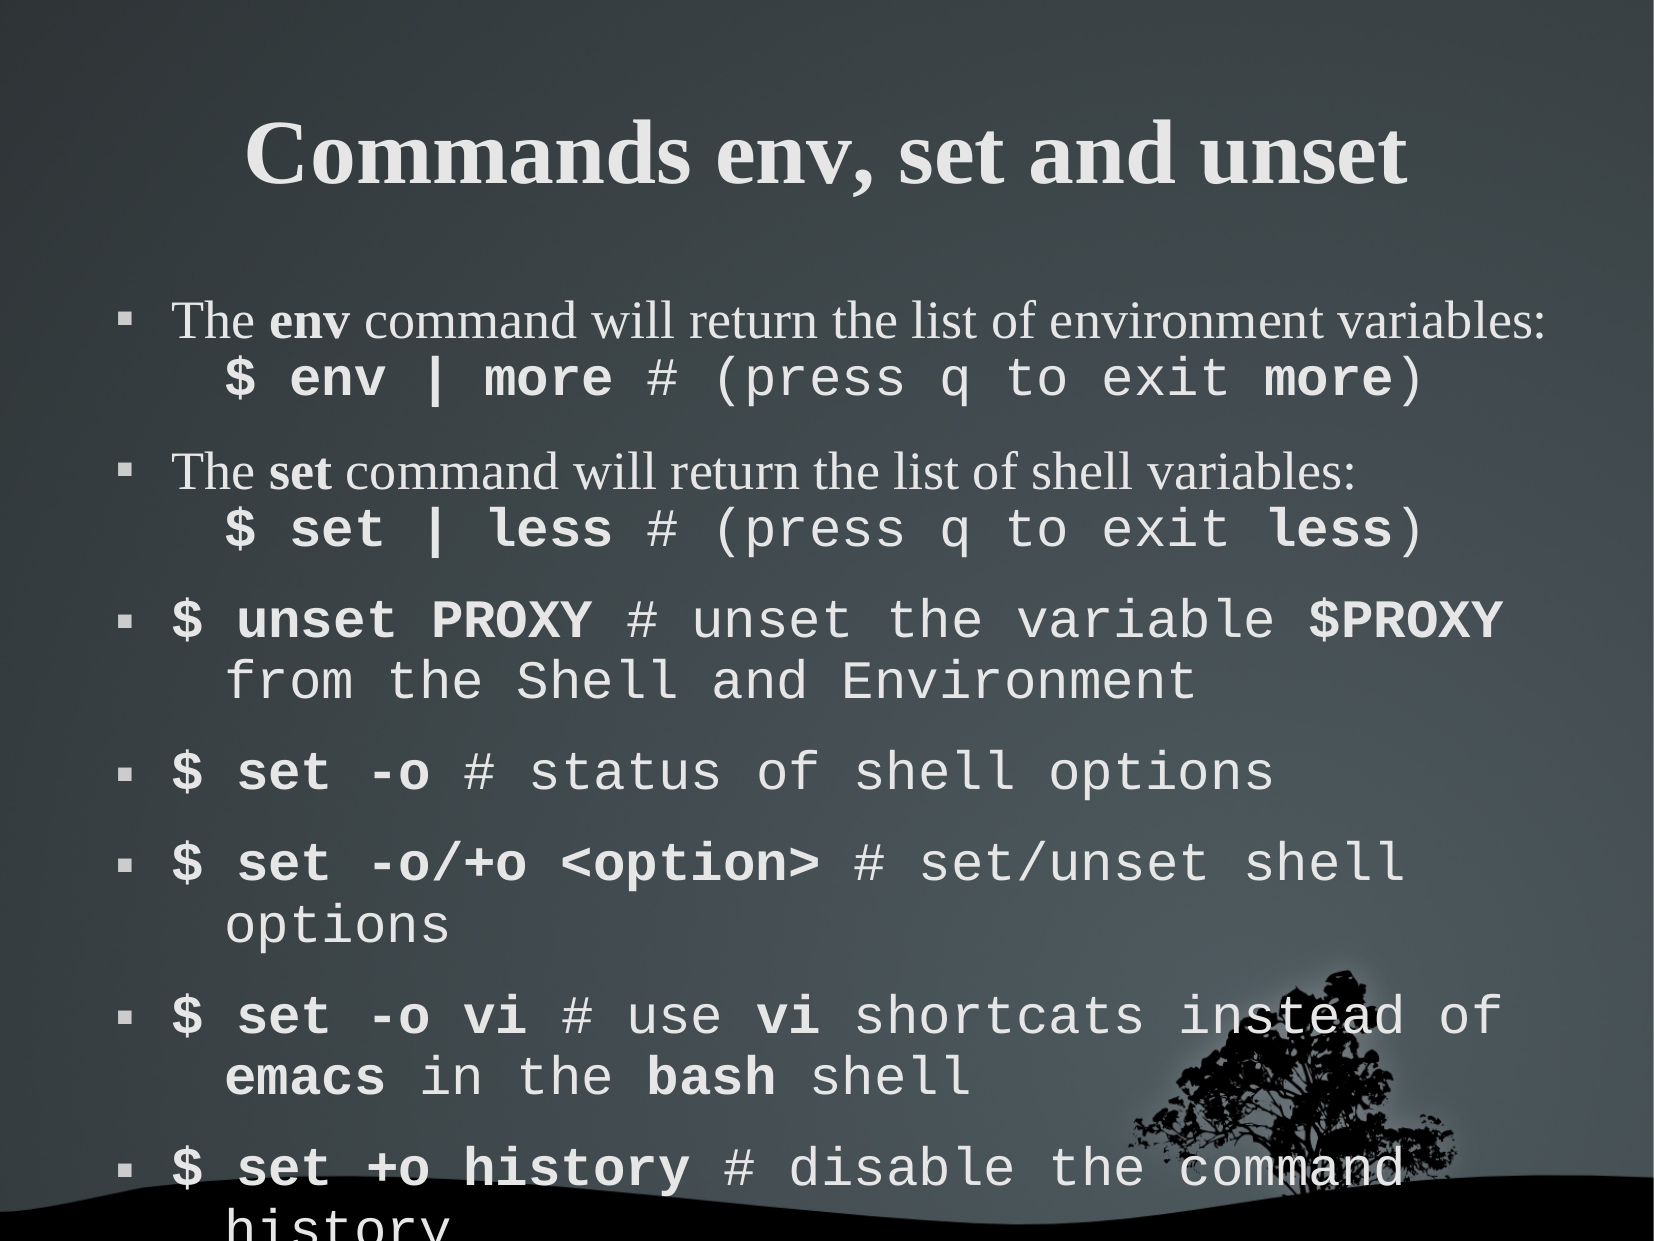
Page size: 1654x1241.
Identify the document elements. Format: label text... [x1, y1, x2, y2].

list The env command will return the list of environment variables: $ env | more # (press q to exit more) The set command will return the list of shell variables: $ set | less # (press q to exit less) $ unset PROXY # unset the variable $PROXY from the Shell and Environment $ set -o # status of shell options $ set -o/+o <option> # set/unset shell options $ set -o vi # use vi shortcats instead of emacs in the bash shell $ set +o history # disable the command history $ set -o allexport # export all variable to the Environment [82, 290, 1571, 1241]
title Commands env, set and unset [82, 49, 1571, 257]
picture [0, 0, 1654, 1241]
